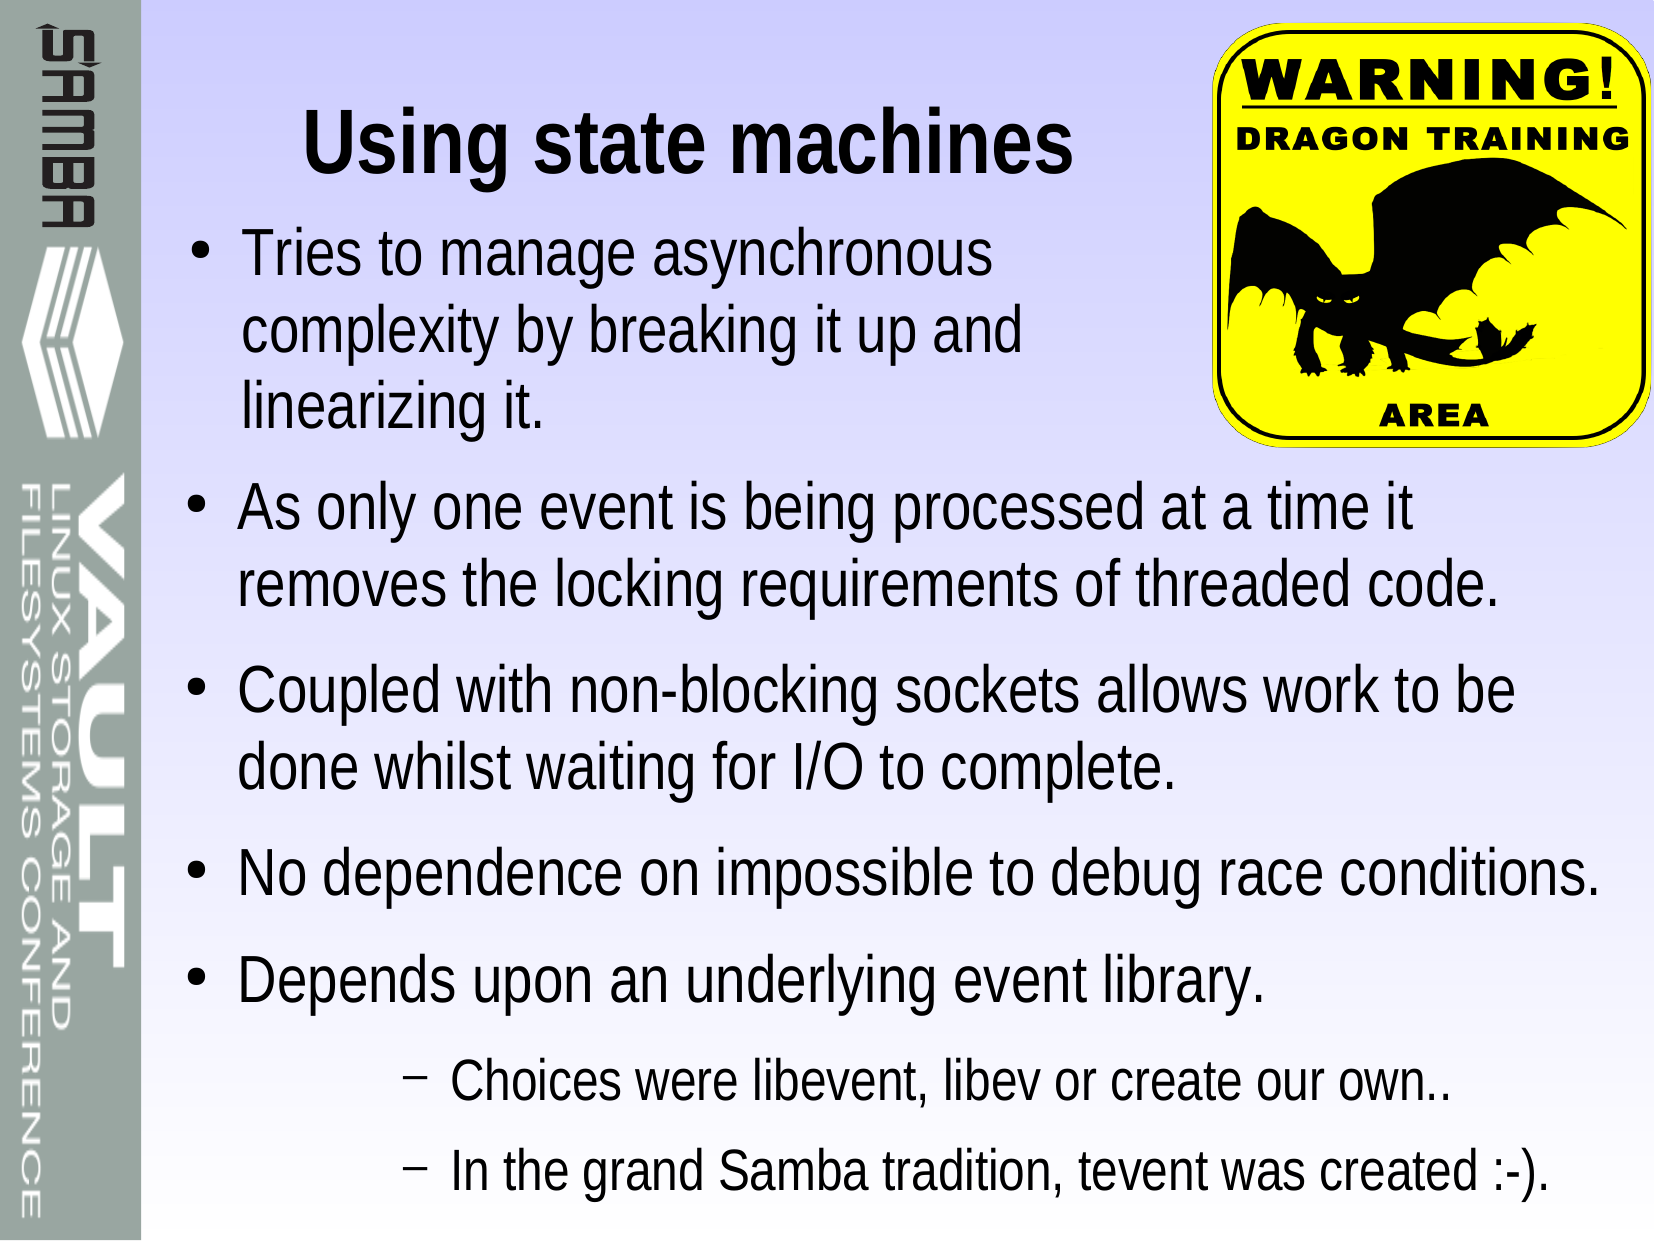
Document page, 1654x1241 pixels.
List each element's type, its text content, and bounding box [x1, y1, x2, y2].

list As only one event is being processed at a time it removes the locking requirements of threaded code. Coupled with non-blocking sockets allows work to be done whilst waiting for I/O to complete. No dependence on impossible to debug race conditions. Depends upon an underlying event library. Choices were libevent, libev or create our own.. In the grand Samba tradition, tevent was created :-). [166, 467, 1616, 1204]
list Tries to manage asynchronous complexity by breaking it up and linearizing it. [170, 212, 1247, 467]
picture [0, 241, 145, 1225]
picture [1210, 17, 1654, 454]
title Using state machines [171, 31, 1208, 212]
